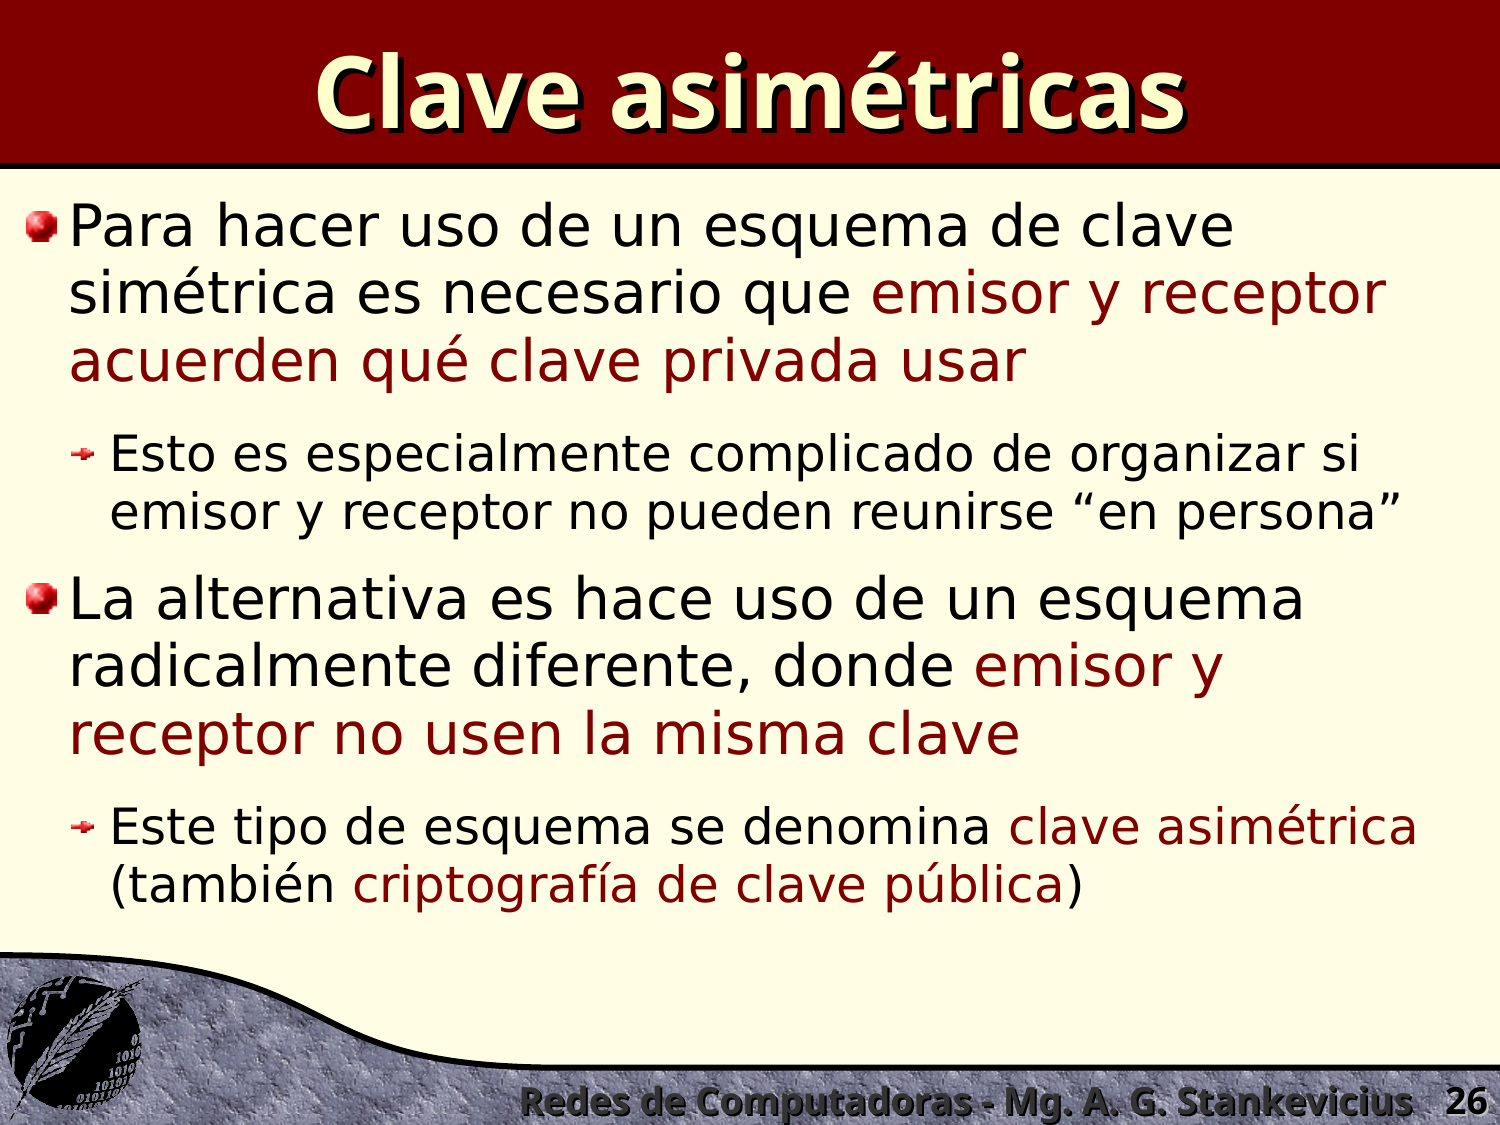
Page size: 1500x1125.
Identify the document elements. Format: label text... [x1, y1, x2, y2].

picture [1047, 1100, 1054, 1110]
list Para hacer uso de un esquema de clave simétrica es necesario que emisor y receptor acuerden qué clave privada usar Esto es especialmente complicado de organizar si emisor y receptor no pueden reunirse “en persona” La alternativa es hace uso de un esquema radicalmente diferente, donde emisor y receptor no usen la misma clave Este tipo de esquema se denomina clave asimétrica (también criptografía de clave pública) [11, 192, 1486, 915]
picture [0, 959, 1500, 1125]
picture [790, 1100, 795, 1110]
title Clave asimétricas [15, 5, 1485, 160]
